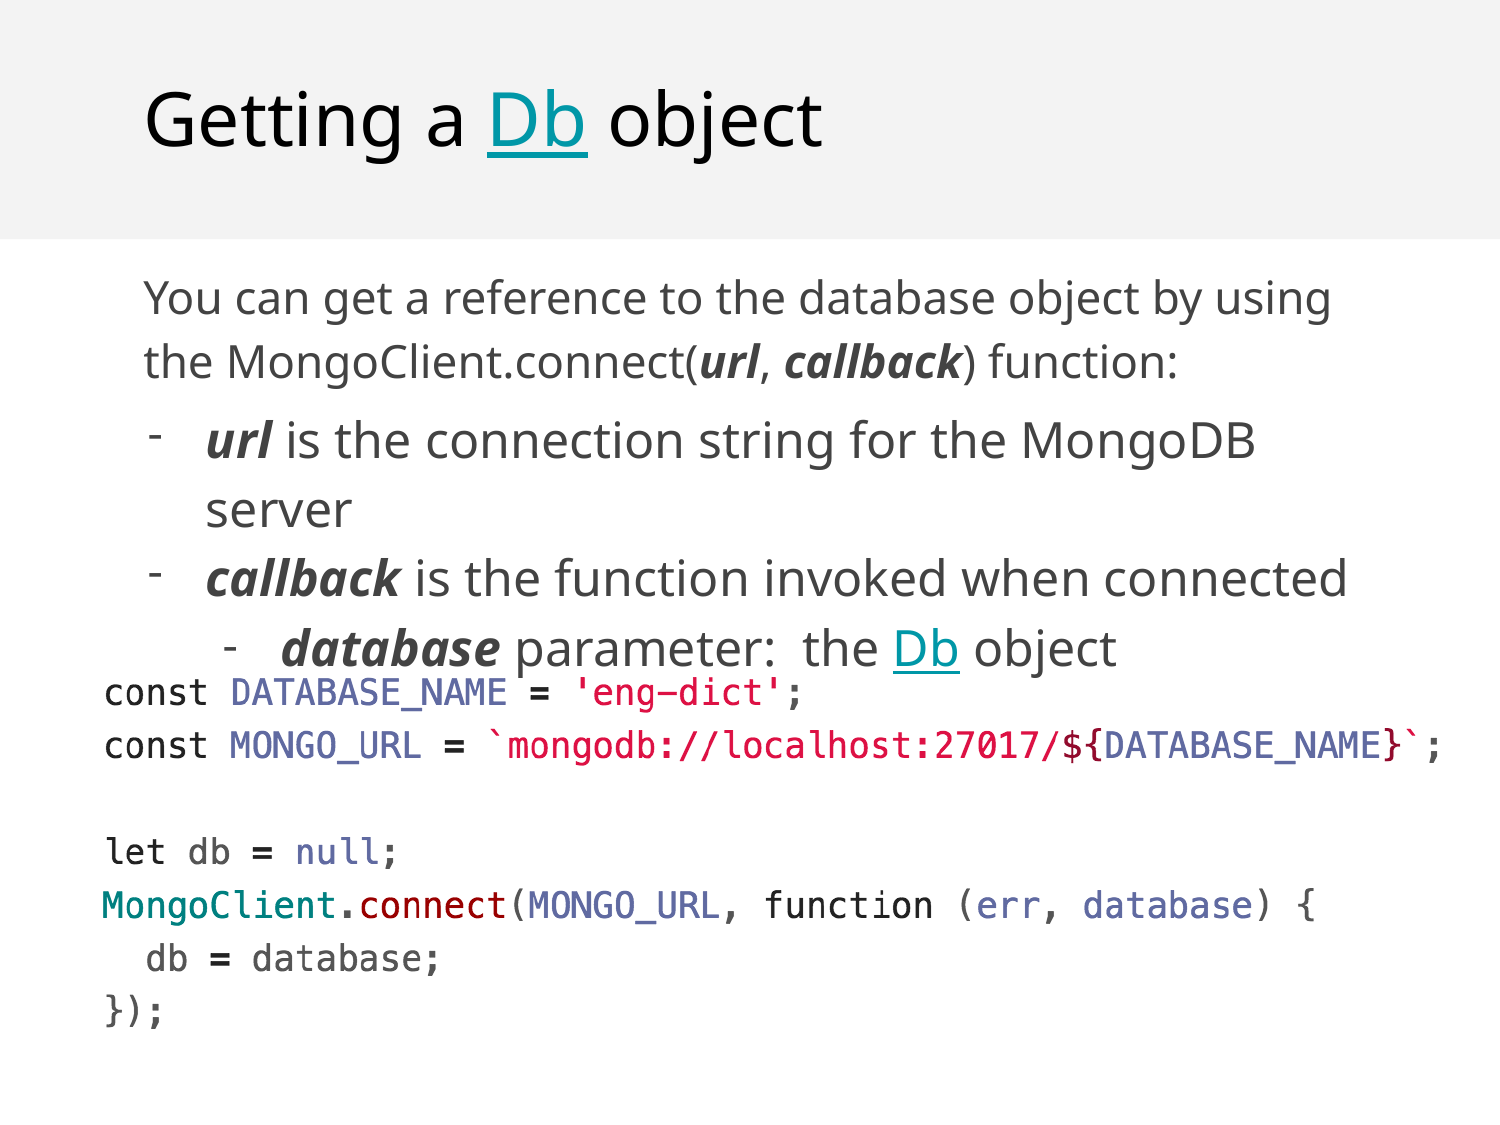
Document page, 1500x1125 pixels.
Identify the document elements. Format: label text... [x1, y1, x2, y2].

title Getting a Db object [128, 56, 1372, 183]
list url is the connection string for the MongoDB server callback is the function invoked when connected database parameter: the Db object [115, 384, 1416, 683]
picture [72, 655, 1460, 1063]
list You can get a reference to the database object by using the MongoClient.connect(url, callback) function: [128, 245, 1372, 384]
